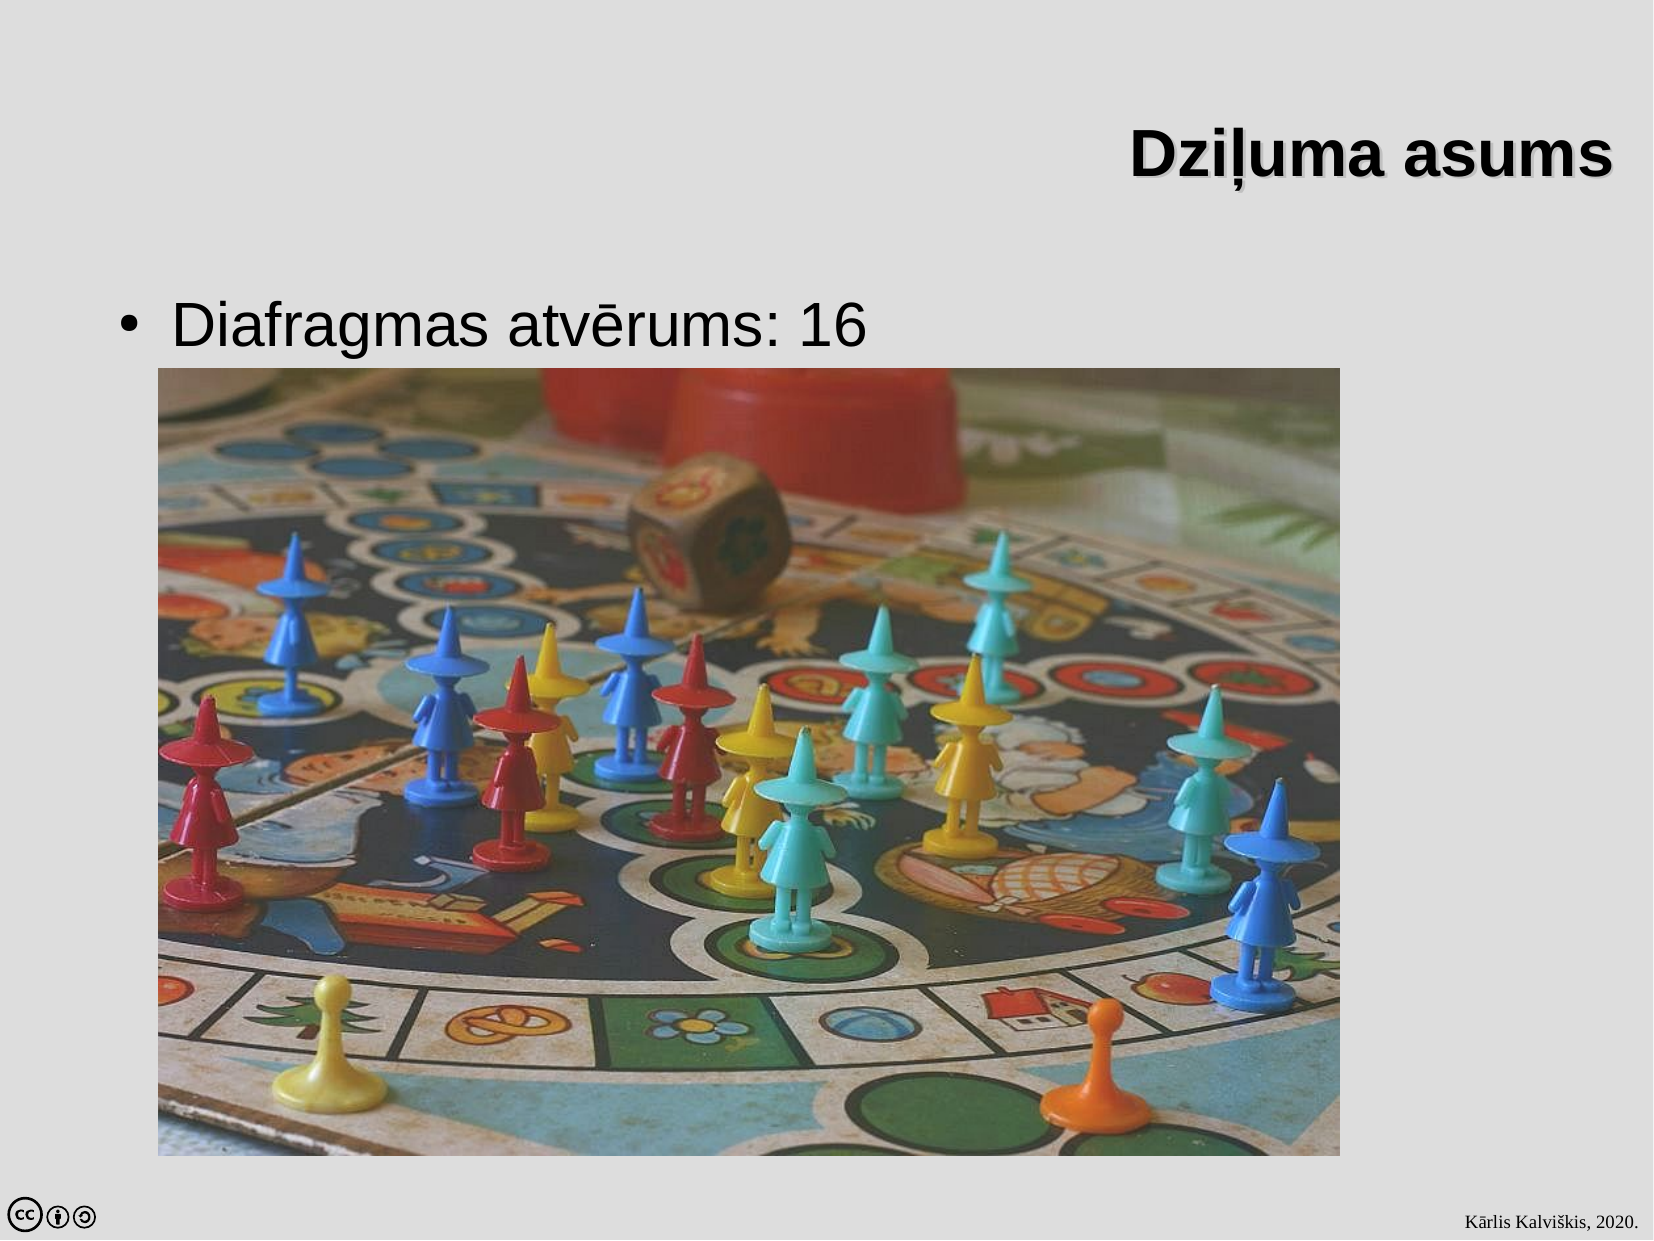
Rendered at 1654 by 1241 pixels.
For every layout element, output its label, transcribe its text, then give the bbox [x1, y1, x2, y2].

picture [158, 368, 1340, 1156]
title Dziļuma asums [42, 49, 1615, 257]
list Diafragmas atvērums: 16 [82, 290, 1571, 1094]
